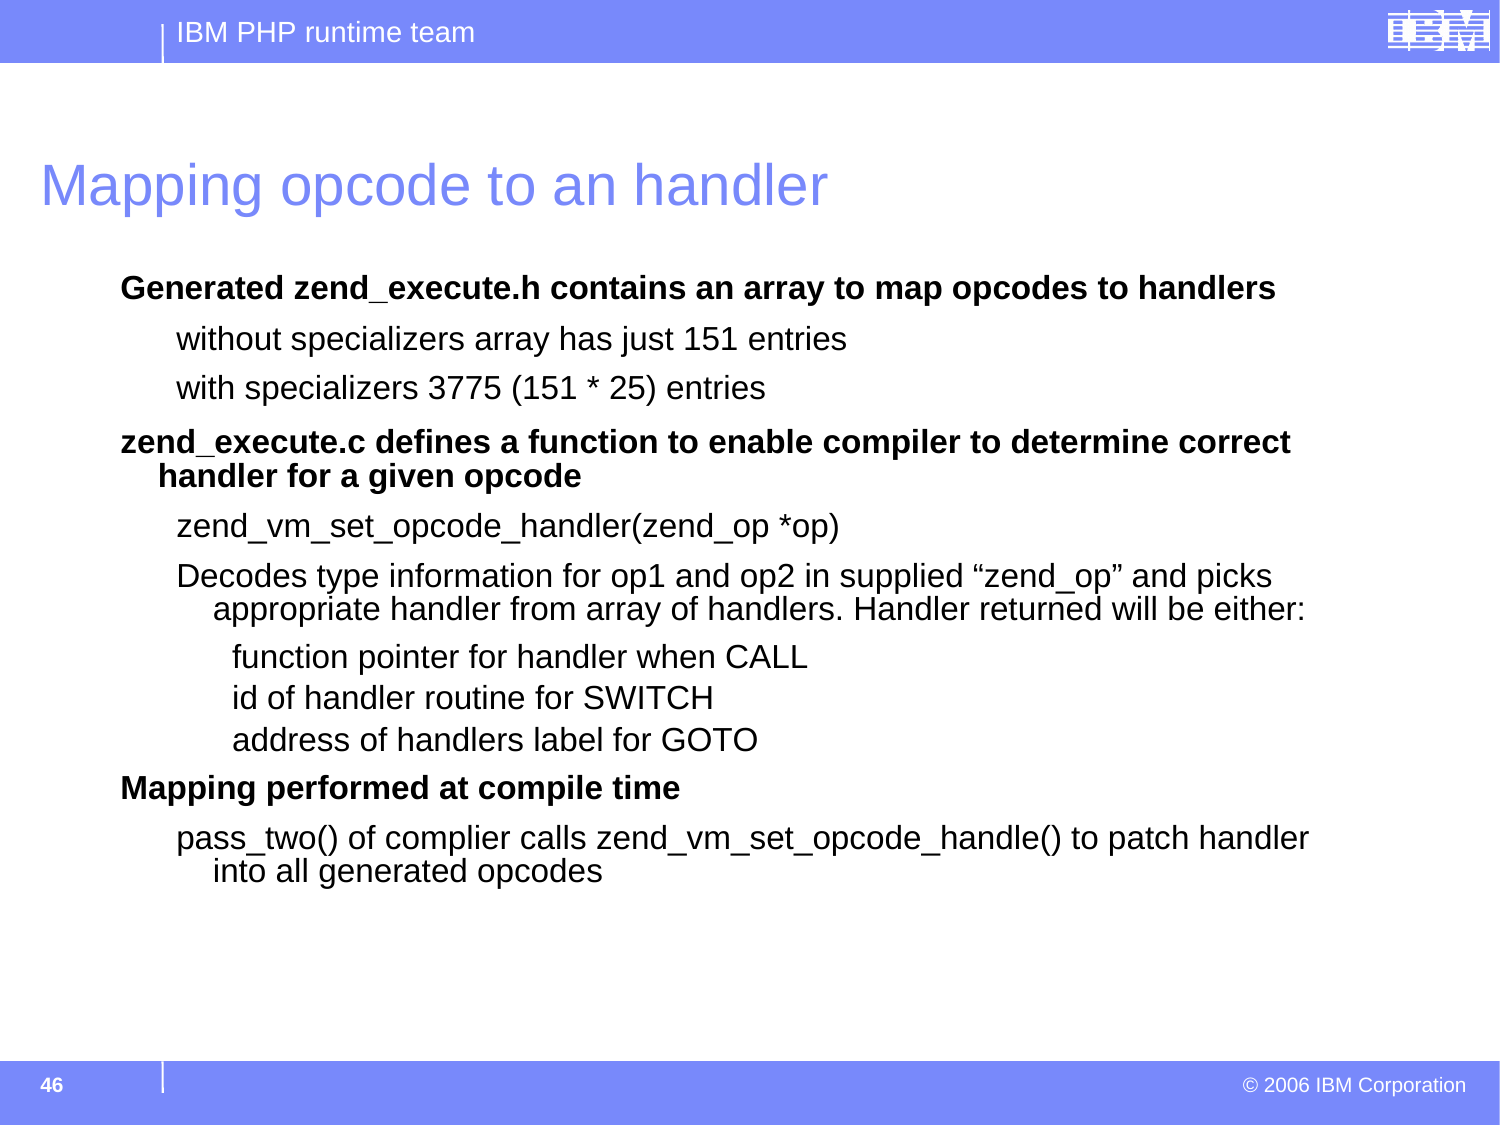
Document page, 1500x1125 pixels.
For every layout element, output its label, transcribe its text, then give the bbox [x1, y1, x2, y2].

list Generated zend_execute.h contains an array to map opcodes to handlers without specializers array has just 151 entries with specializers 3775 (151 * 25) entries zend_execute.c defines a function to enable compiler to determine correct handler for a given opcode zend_vm_set_opcode_handler(zend_op *op)‏ Decodes type information for op1 and op2 in supplied “zend_op” and picks appropriate handler from array of handlers. Handler returned will be either: function pointer for handler when CALL id of handler routine for SWITCH address of handlers label for GOTO Mapping performed at compile time pass_two() of complier calls zend_vm_set_opcode_handle() to patch handler into all generated opcodes [105, 265, 1381, 1125]
title Mapping opcode to an handler [25, 123, 1378, 225]
